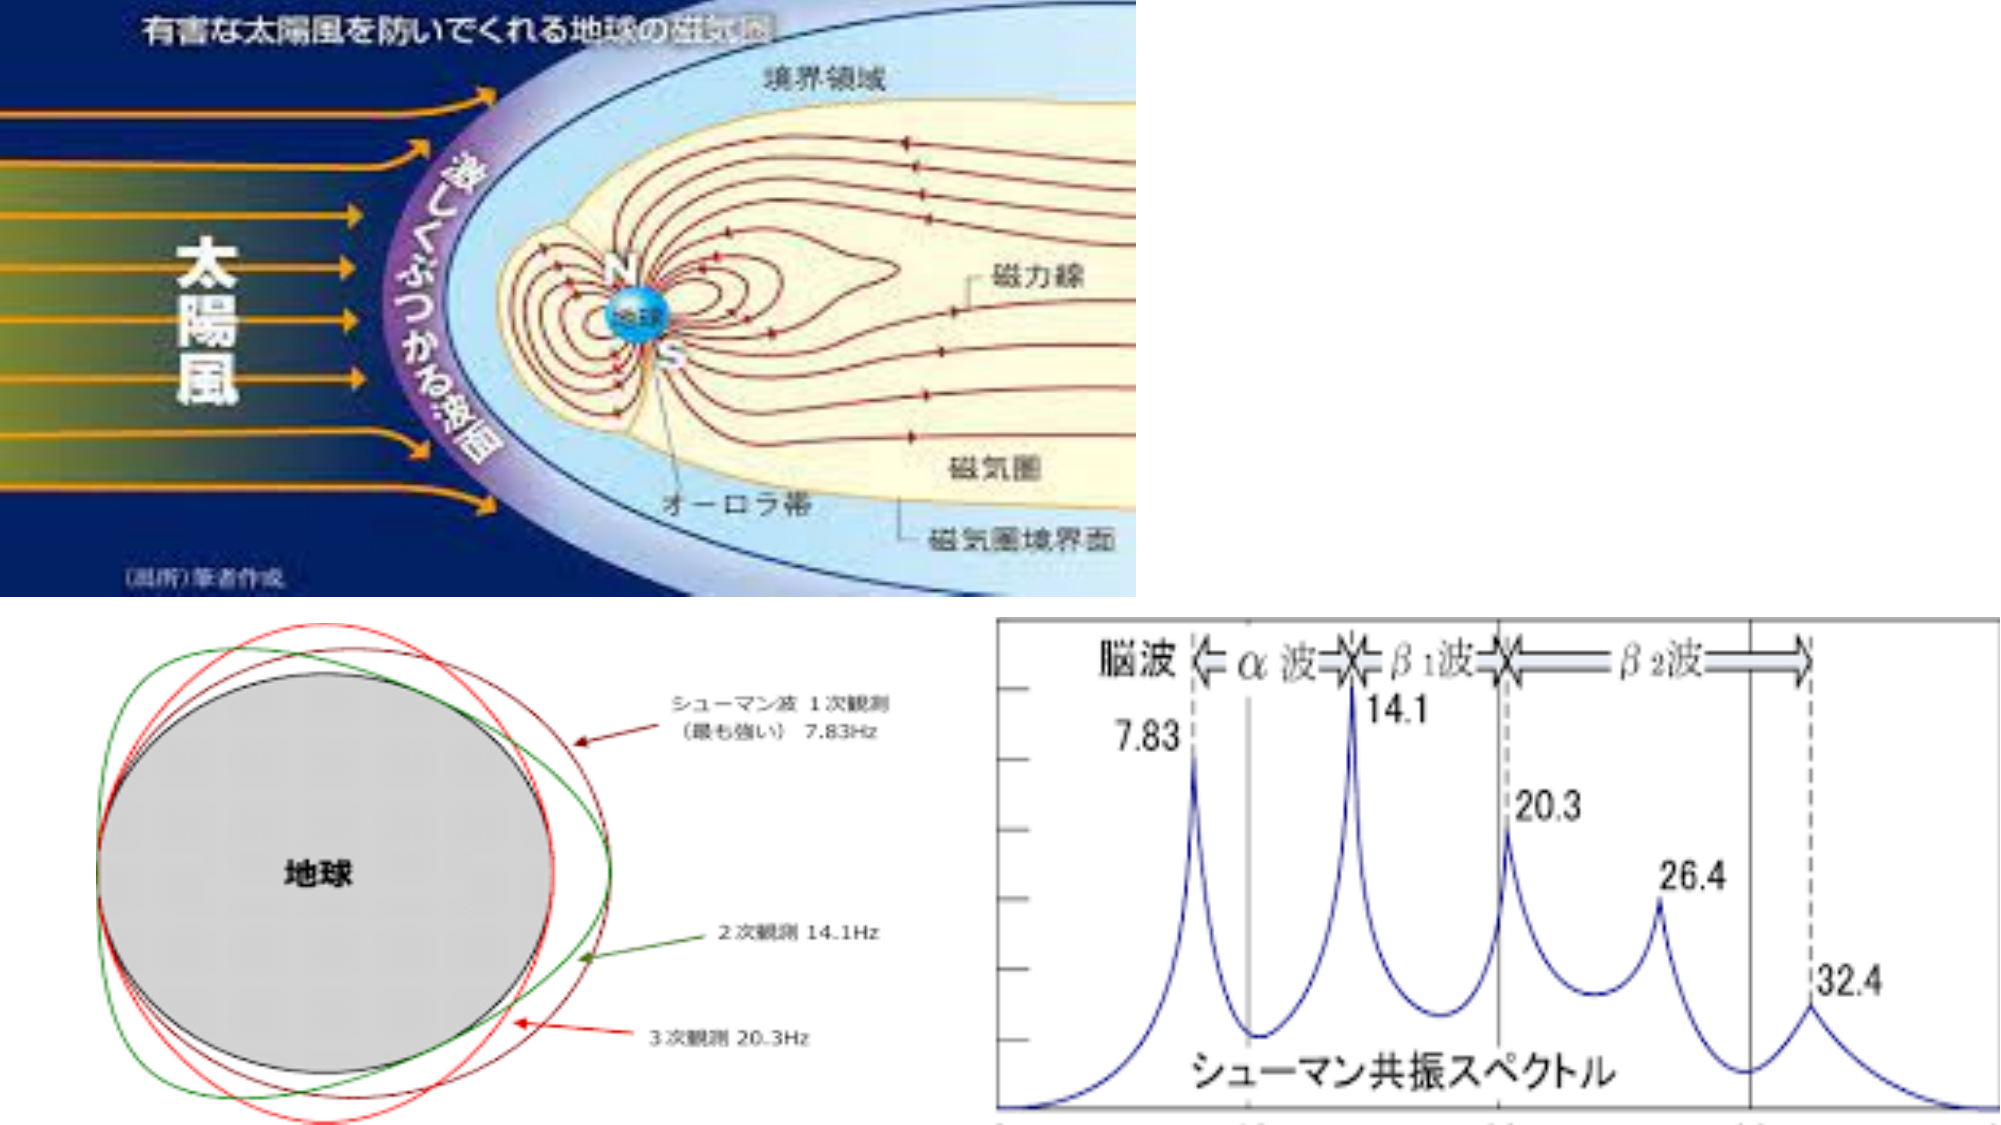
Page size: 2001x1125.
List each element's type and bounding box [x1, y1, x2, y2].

picture [991, 617, 2000, 1125]
picture [0, 0, 1136, 597]
picture [96, 623, 969, 1125]
